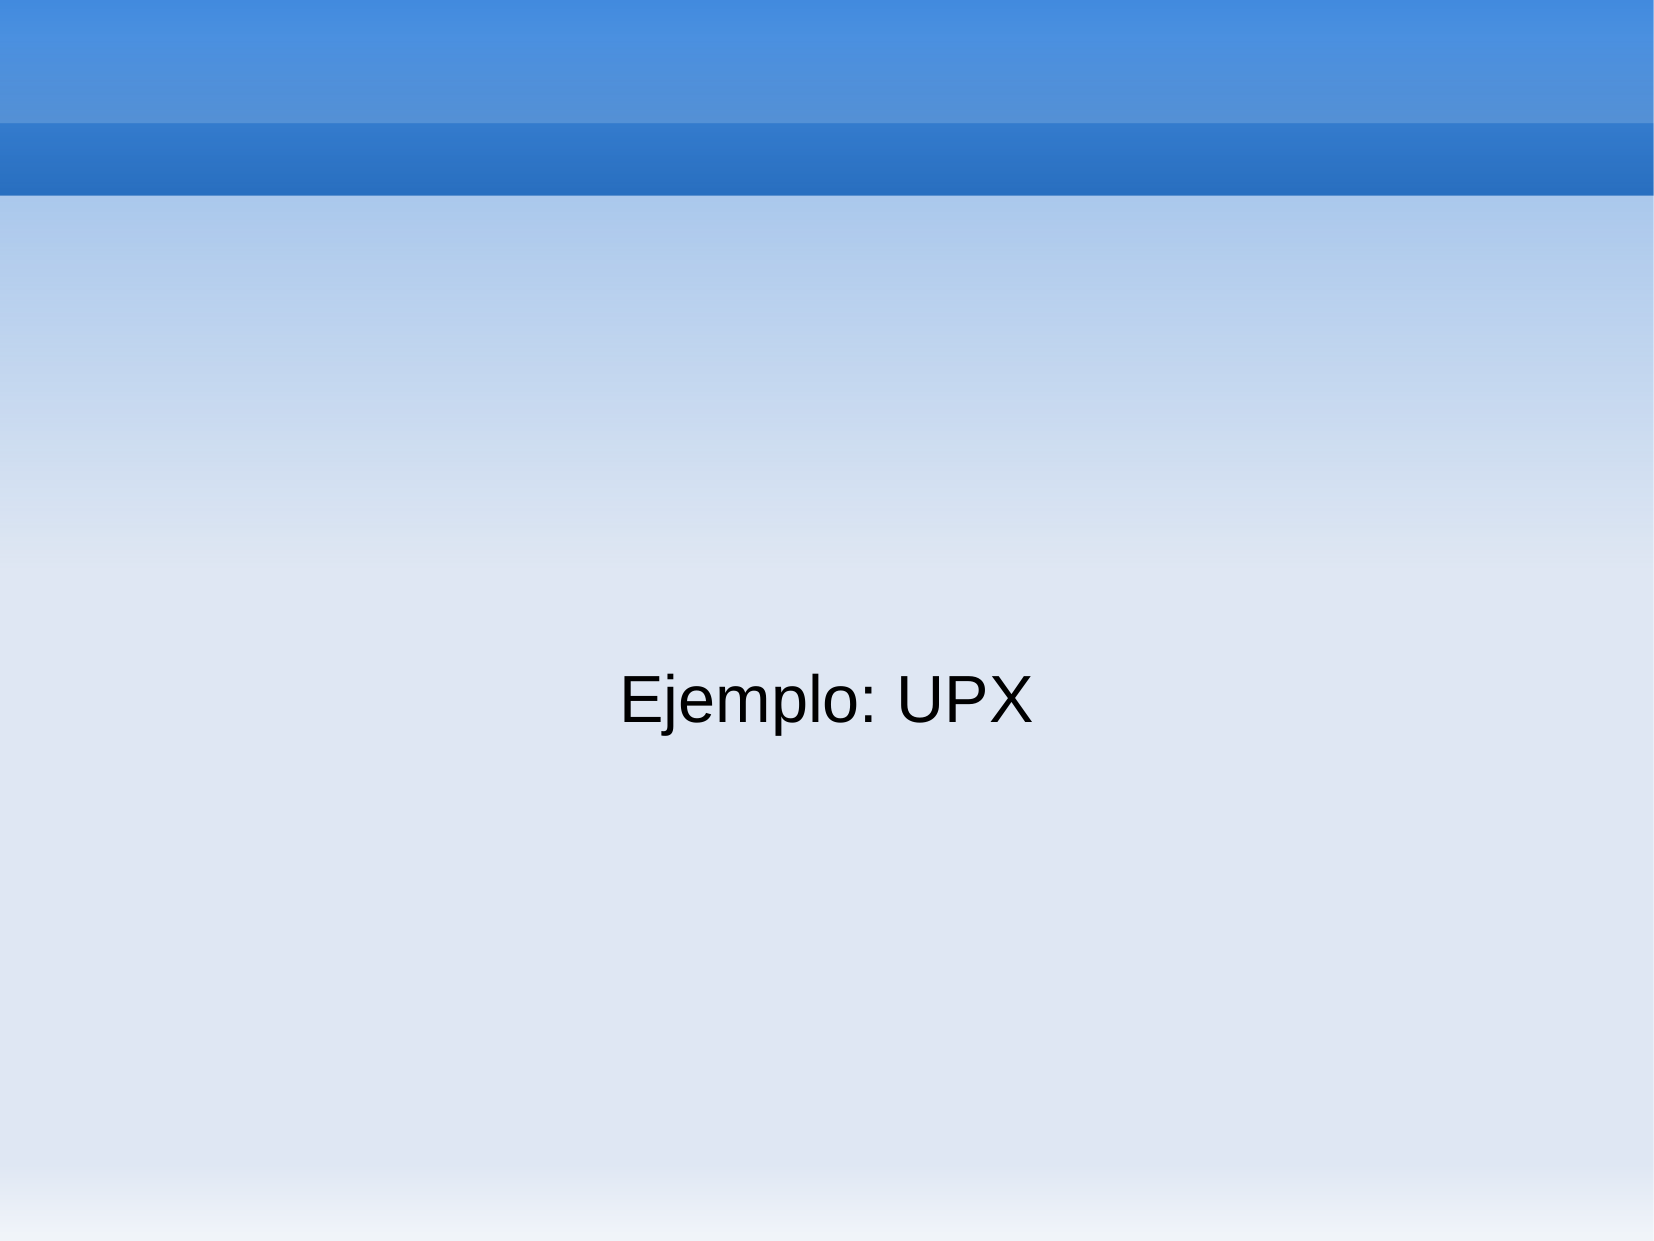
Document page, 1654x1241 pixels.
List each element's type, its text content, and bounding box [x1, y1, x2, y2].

subtitle Ejemplo: UPX [82, 297, 1571, 1102]
picture [0, 0, 1654, 1241]
